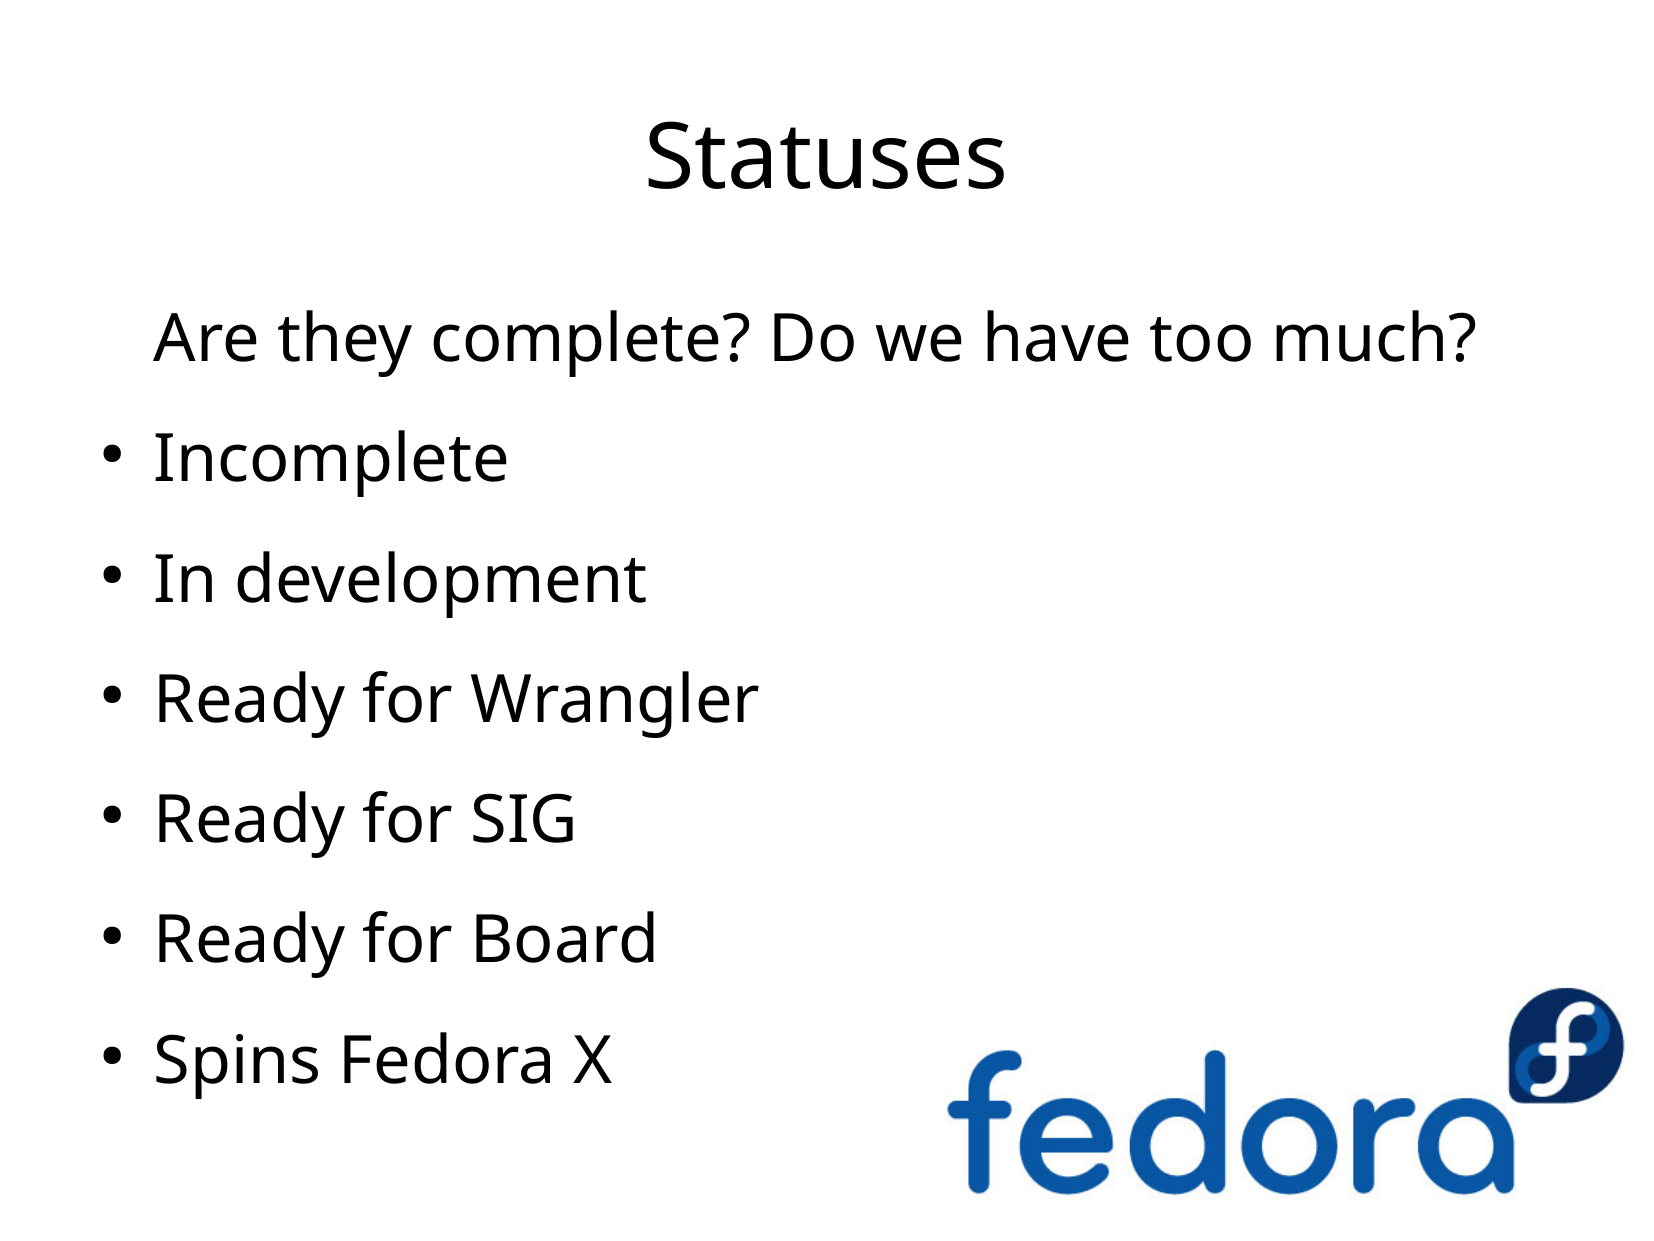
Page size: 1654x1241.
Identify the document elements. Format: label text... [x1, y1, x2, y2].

title Statuses [82, 49, 1571, 257]
picture [925, 967, 1639, 1223]
list Are they complete? Do we have too much? Incomplete In development Ready for Wrangler Ready for SIG Ready for Board Spins Fedora X [82, 290, 1571, 1109]
